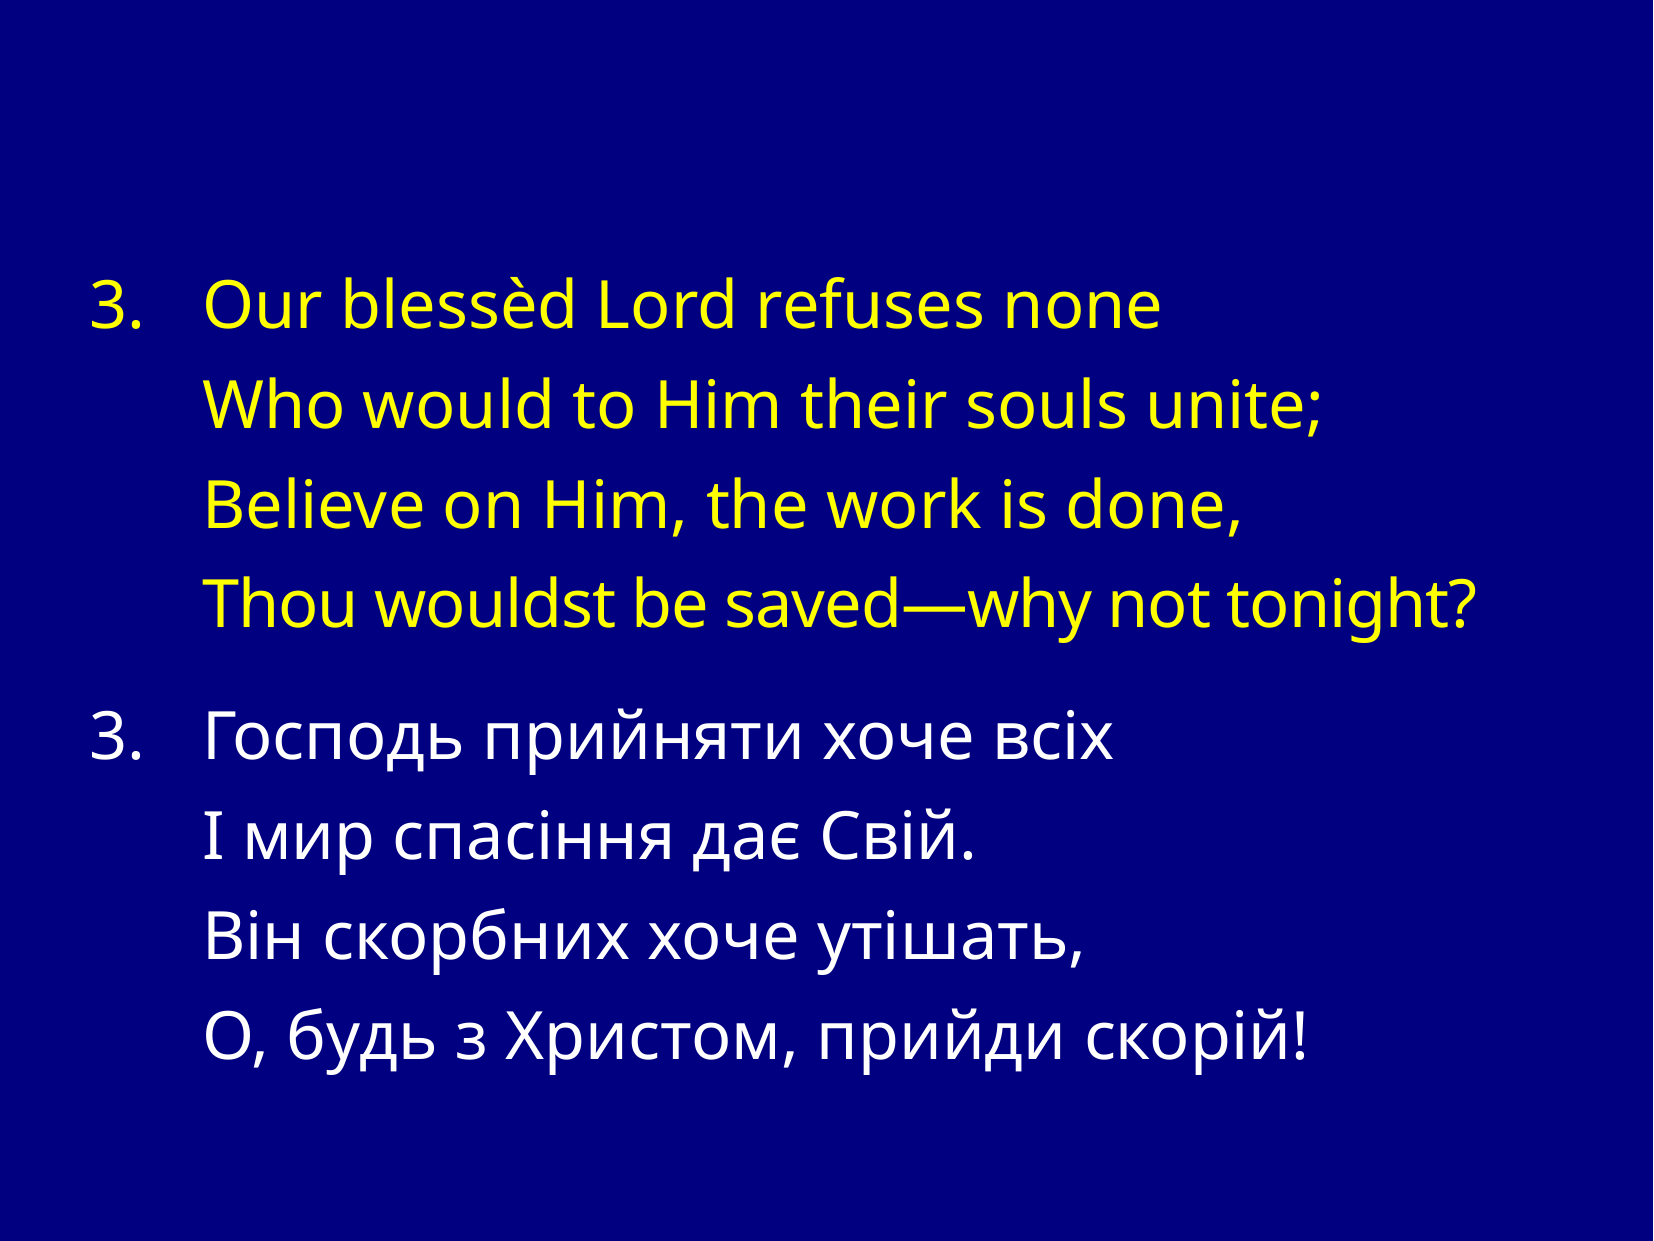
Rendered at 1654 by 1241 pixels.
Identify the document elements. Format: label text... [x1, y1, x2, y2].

text_box 3. Our blessèd Lord refuses none Who would to Him their souls unite; Believe on Him, the work is done, Thou wouldst be saved—why not tonight? [75, 150, 1651, 638]
text_box 3. Господь прийняти хоче всіх І мир спасіння дає Свій. Він скорбних хоче утішать, О, будь з Христом, прийди скорій! [75, 581, 1576, 1163]
